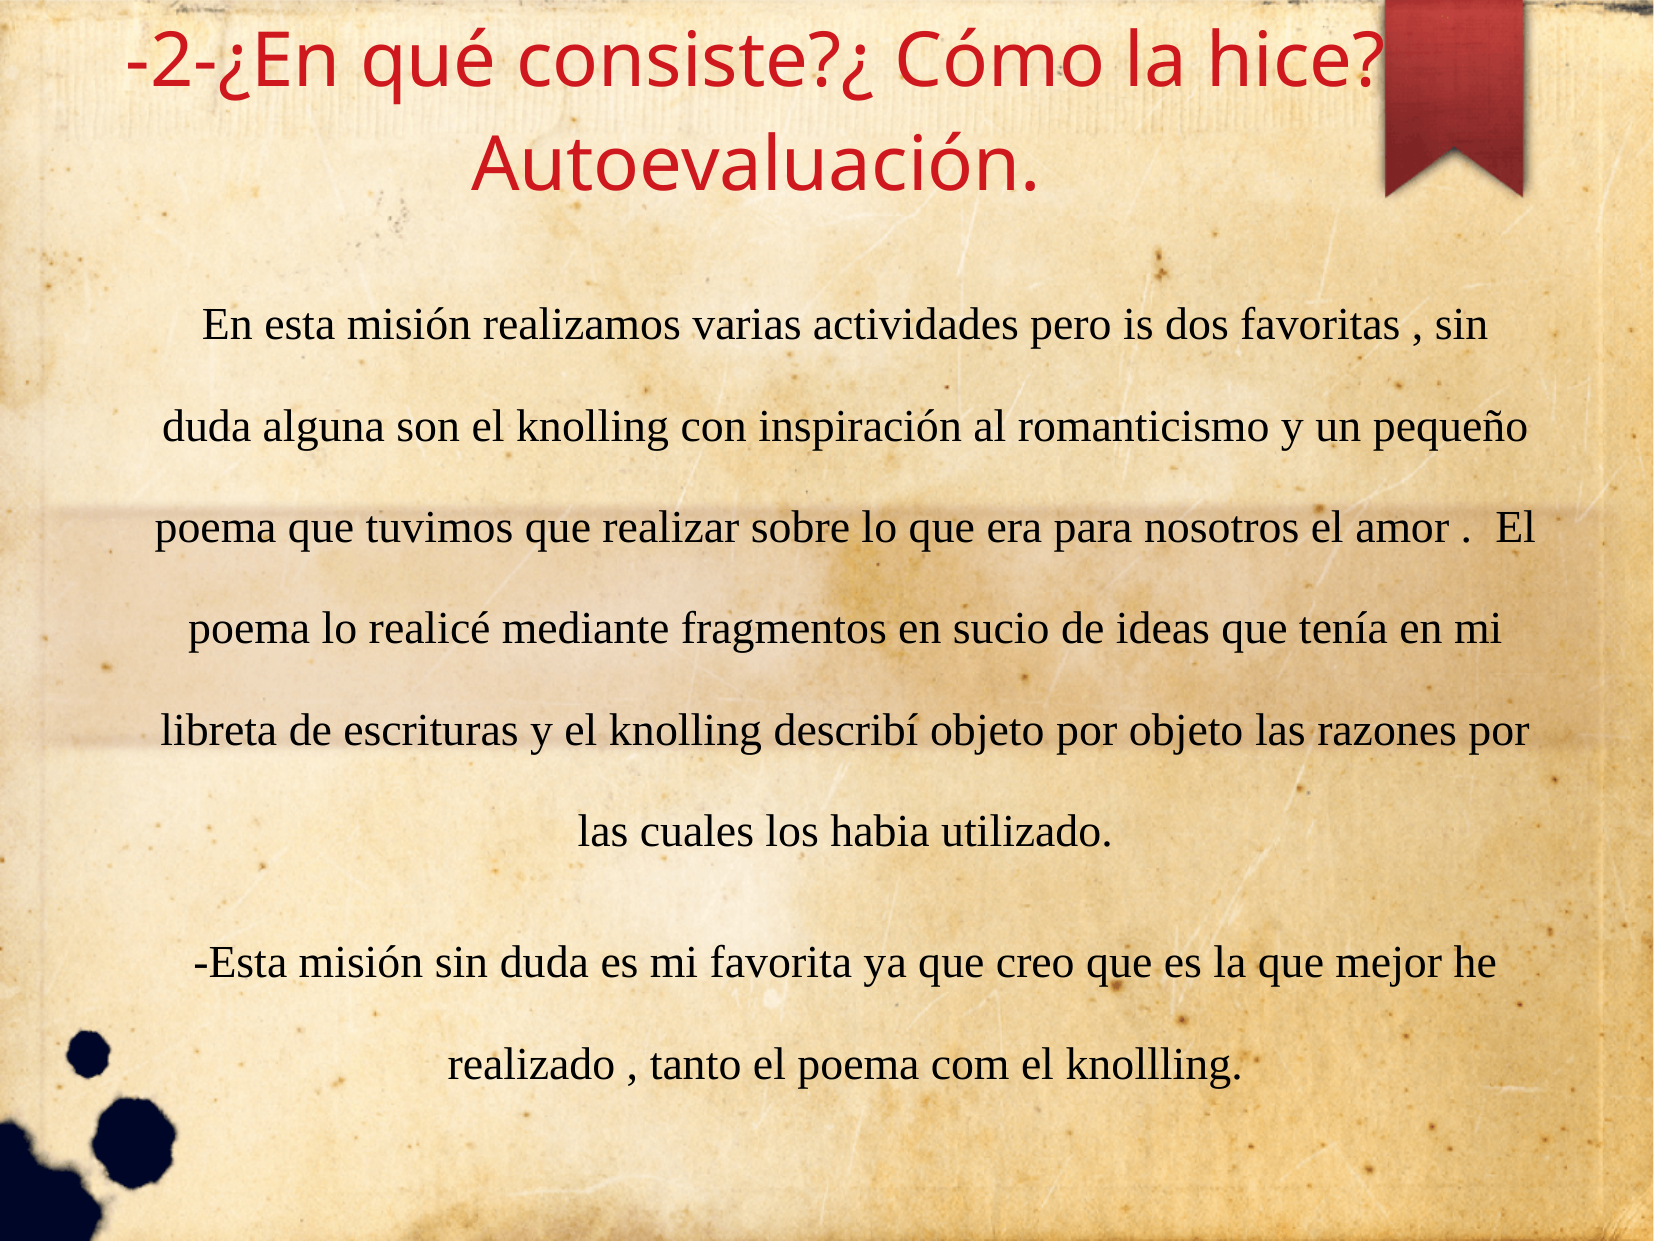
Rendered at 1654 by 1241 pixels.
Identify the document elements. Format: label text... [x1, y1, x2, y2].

list En esta misión realizamos varias actividades pero is dos favoritas , sin duda alguna son el knolling con inspiración al romanticismo y un pequeño poema que tuvimos que realizar sobre lo que era para nosotros el amor . El poema lo realicé mediante fragmentos en sucio de ideas que tenía en mi libreta de escrituras y el knolling describí objeto por objeto las razones por las cuales los habia utilizado. -Esta misión sin duda es mi favorita ya que creo que es la que mejor he realizado , tanto el poema com el knollling. [82, 248, 1538, 1205]
title -2-¿En qué consiste?¿ Cómo la hice? Autoevaluación. [11, 5, 1501, 213]
picture [0, 0, 1654, 1241]
